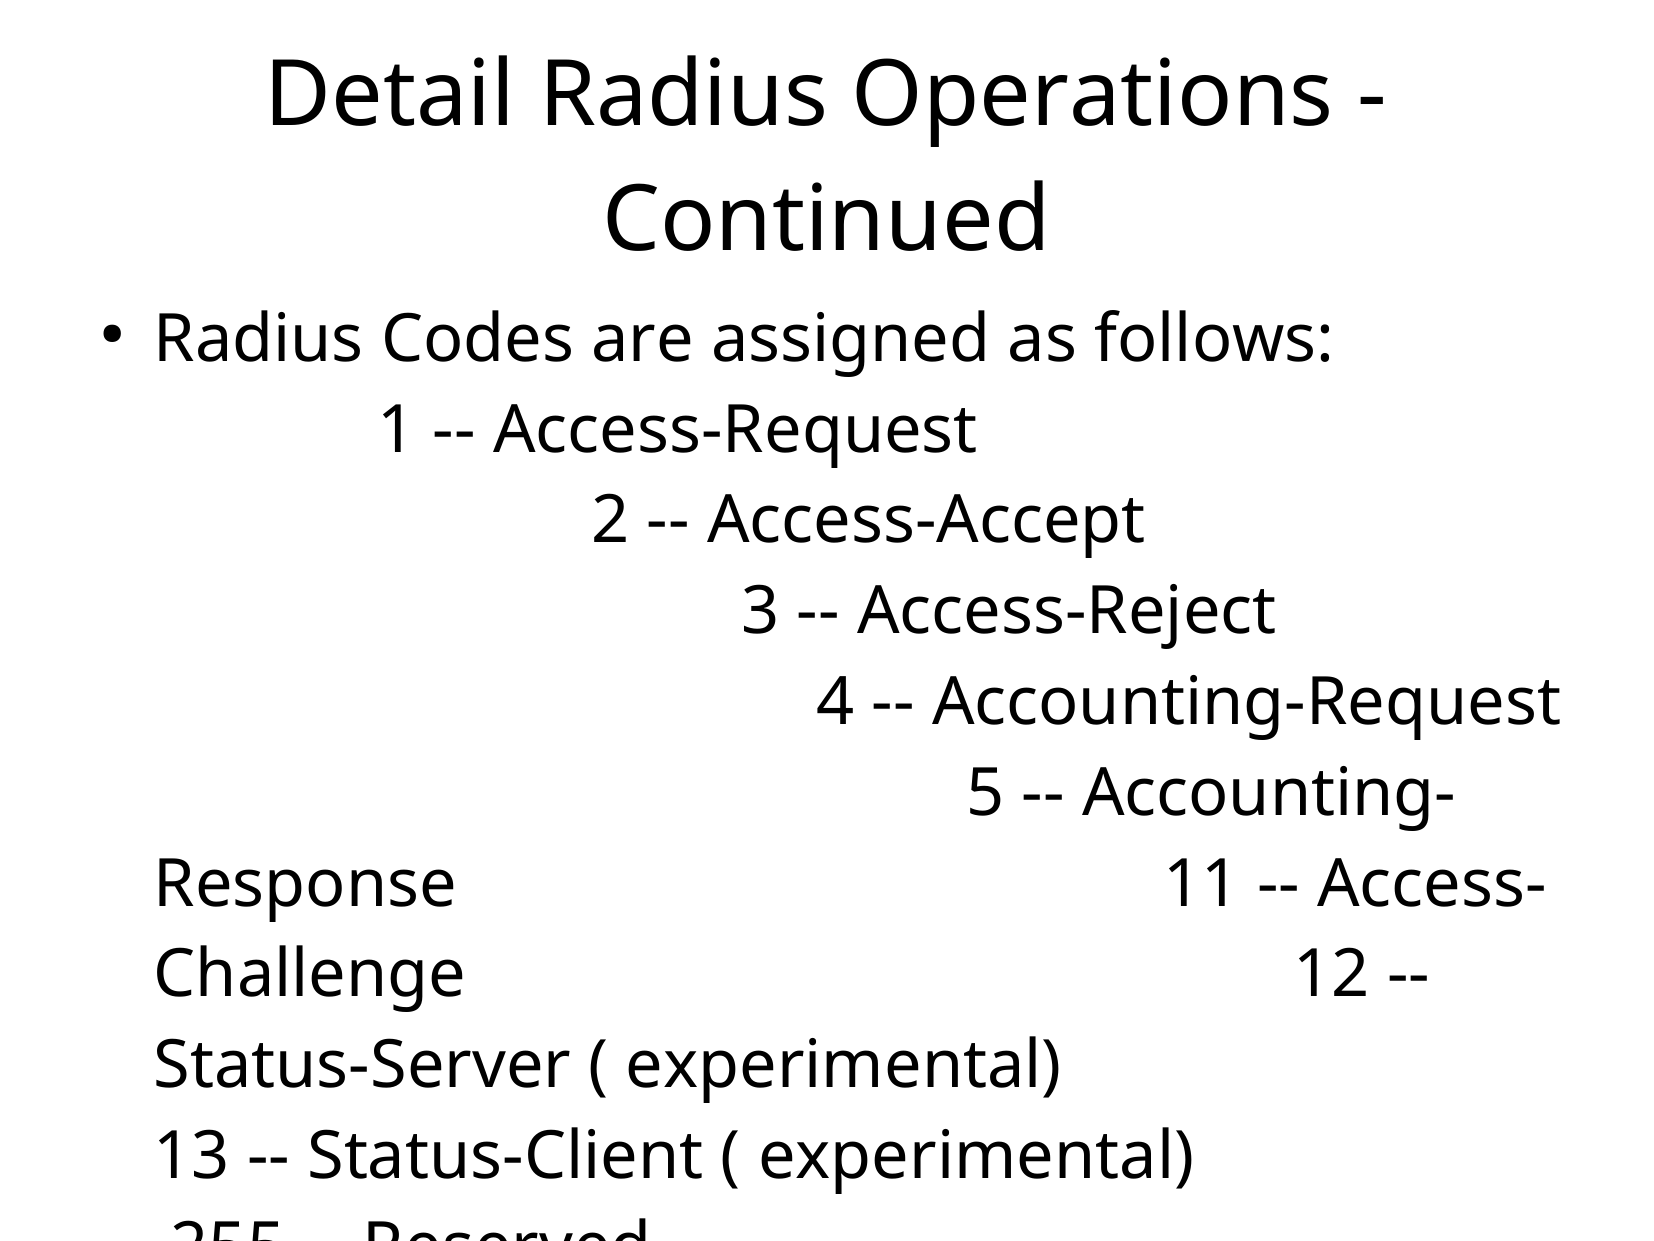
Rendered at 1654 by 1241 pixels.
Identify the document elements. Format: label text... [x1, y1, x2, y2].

list Radius Codes are assigned as follows: 1 -- Access-Request 2 -- Access-Accept 3 -- Access-Reject 4 -- Accounting-Request 5 -- Accounting-Response 11 -- Access-Challenge 12 -- Status-Server ( experimental) 13 -- Status-Client ( experimental) 255 -- Reserved [82, 290, 1571, 1094]
title Detail Radius Operations - Continued [82, 56, 1571, 250]
